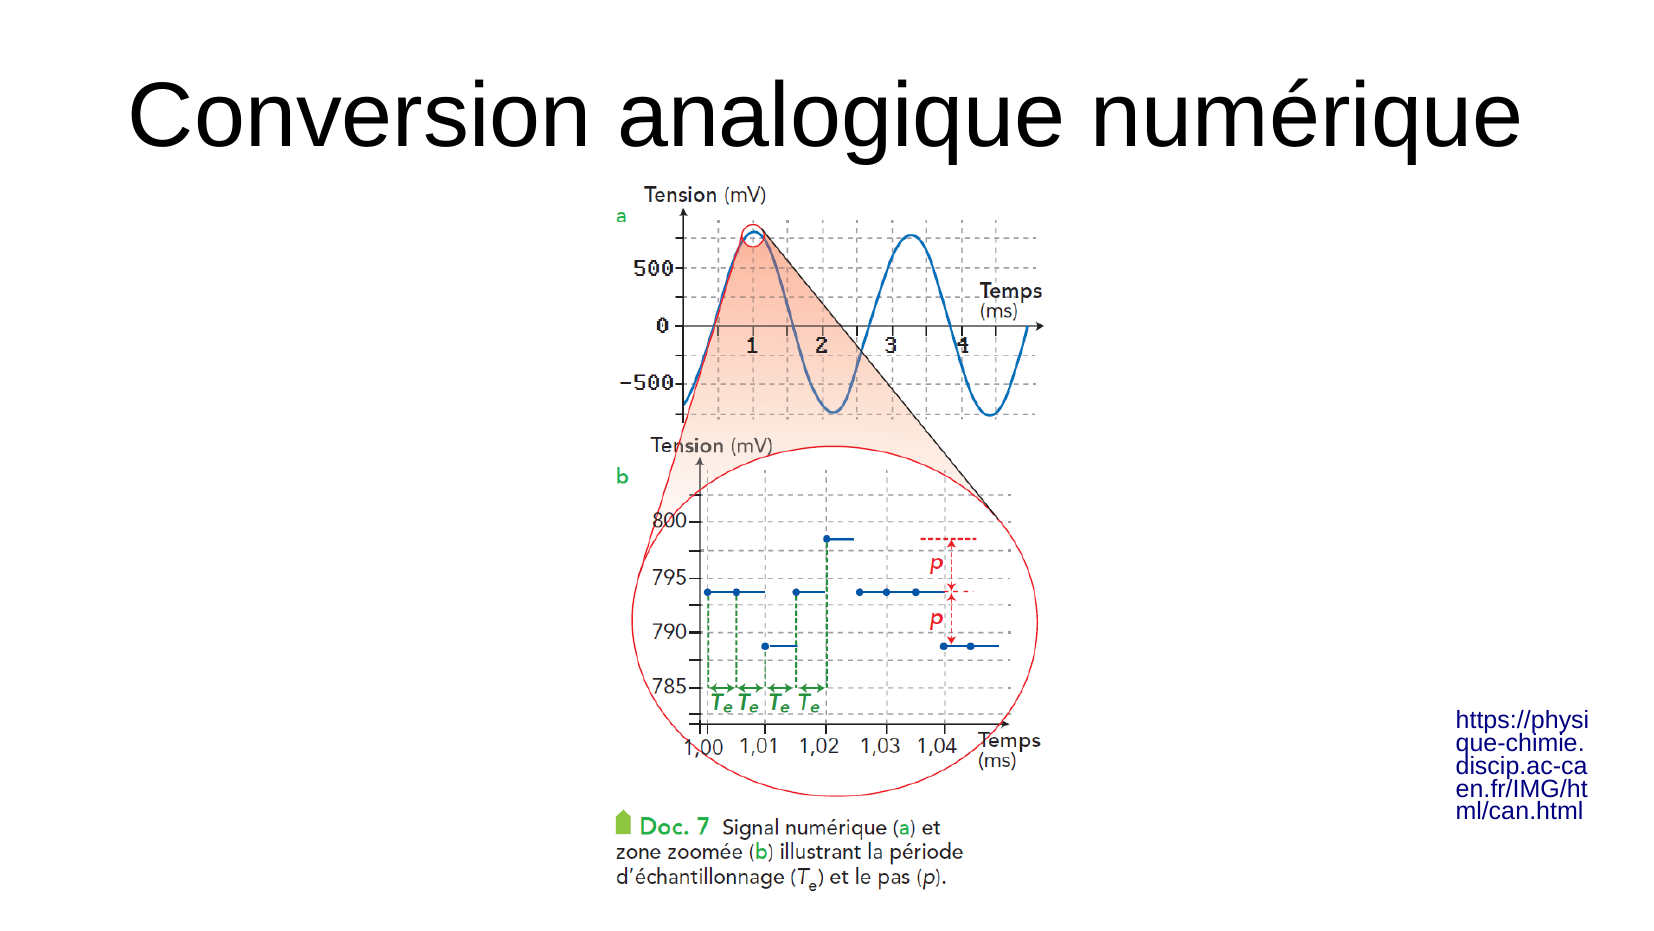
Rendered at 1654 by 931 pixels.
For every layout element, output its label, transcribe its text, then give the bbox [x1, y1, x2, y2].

title Conversion analogique numérique [82, 37, 1571, 193]
text_box https://physique-chimie.discip.ac-caen.fr/IMG/html/can.html [1440, 698, 1607, 770]
picture [605, 177, 1099, 898]
